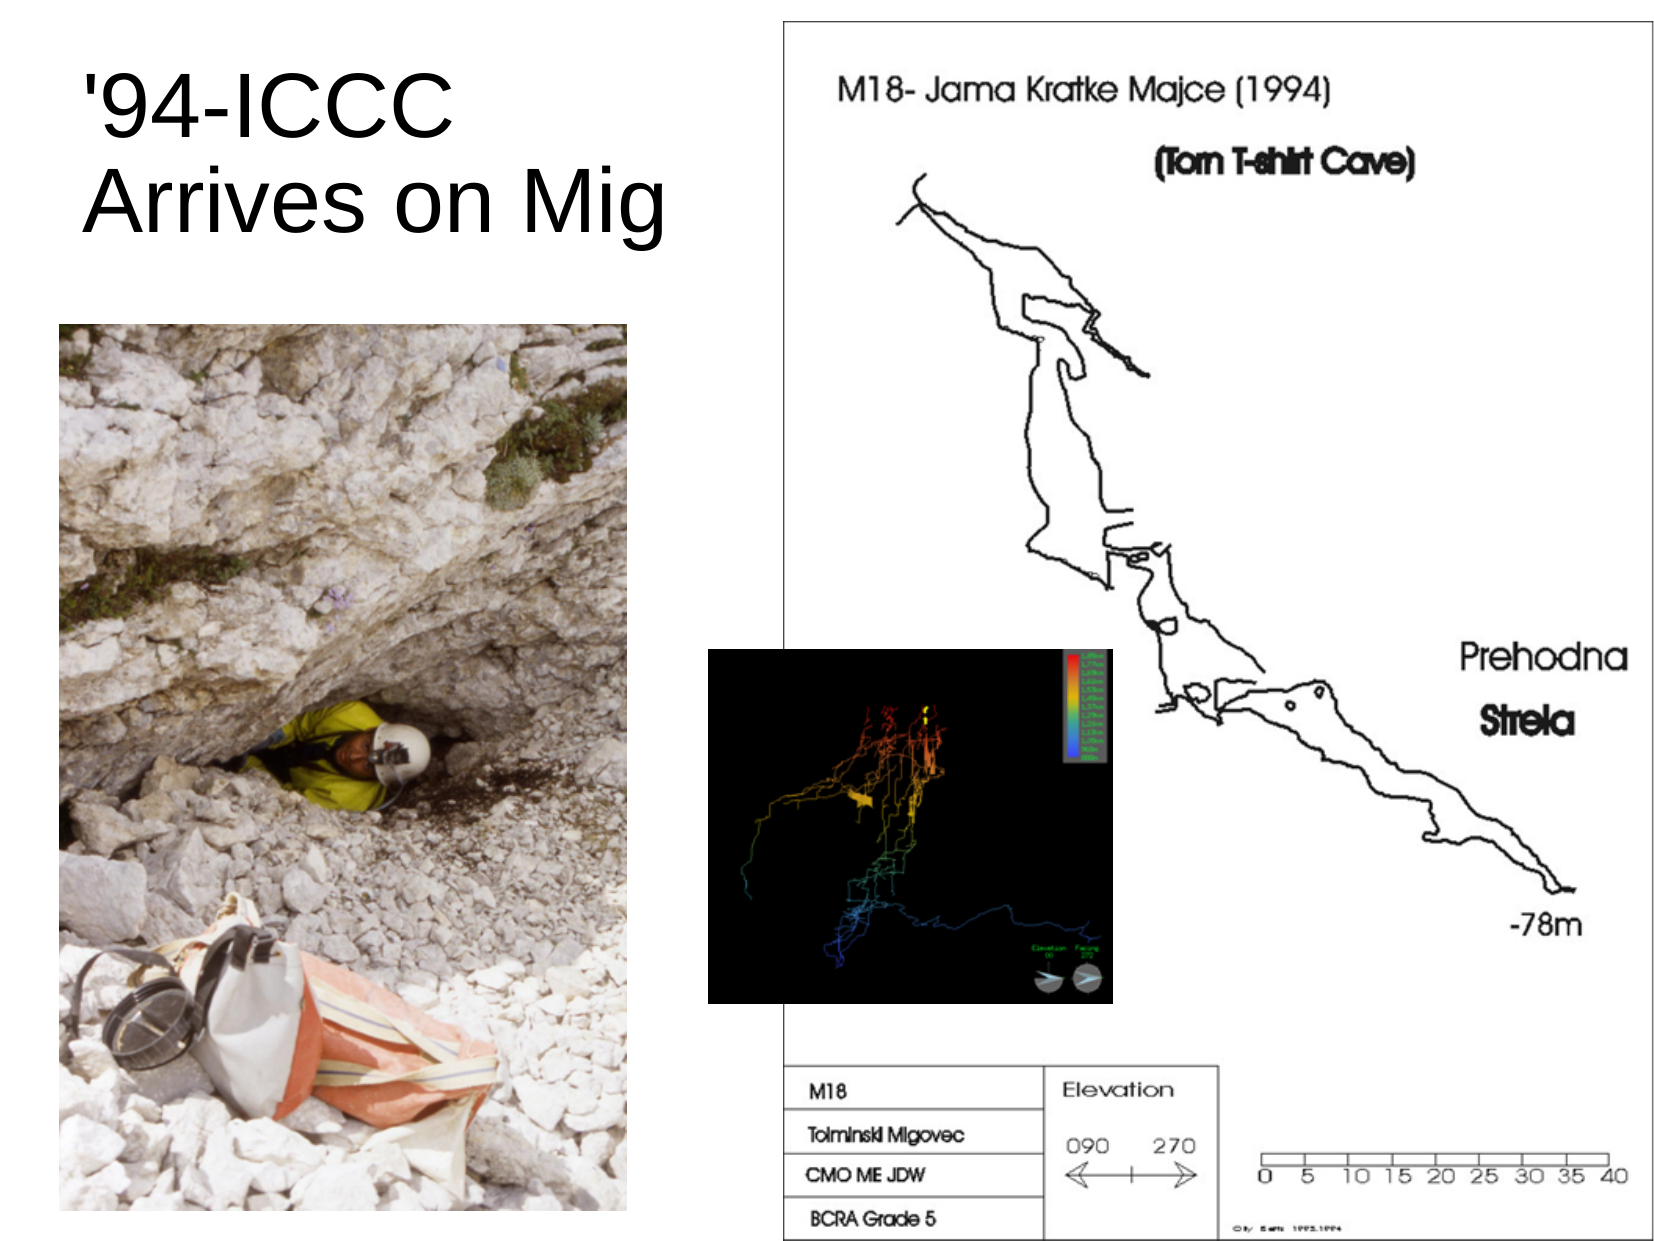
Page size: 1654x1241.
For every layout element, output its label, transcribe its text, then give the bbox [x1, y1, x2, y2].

picture [59, 324, 627, 1211]
picture [708, 21, 1654, 1241]
title '94-ICCC Arrives on Mig [82, 0, 1571, 307]
